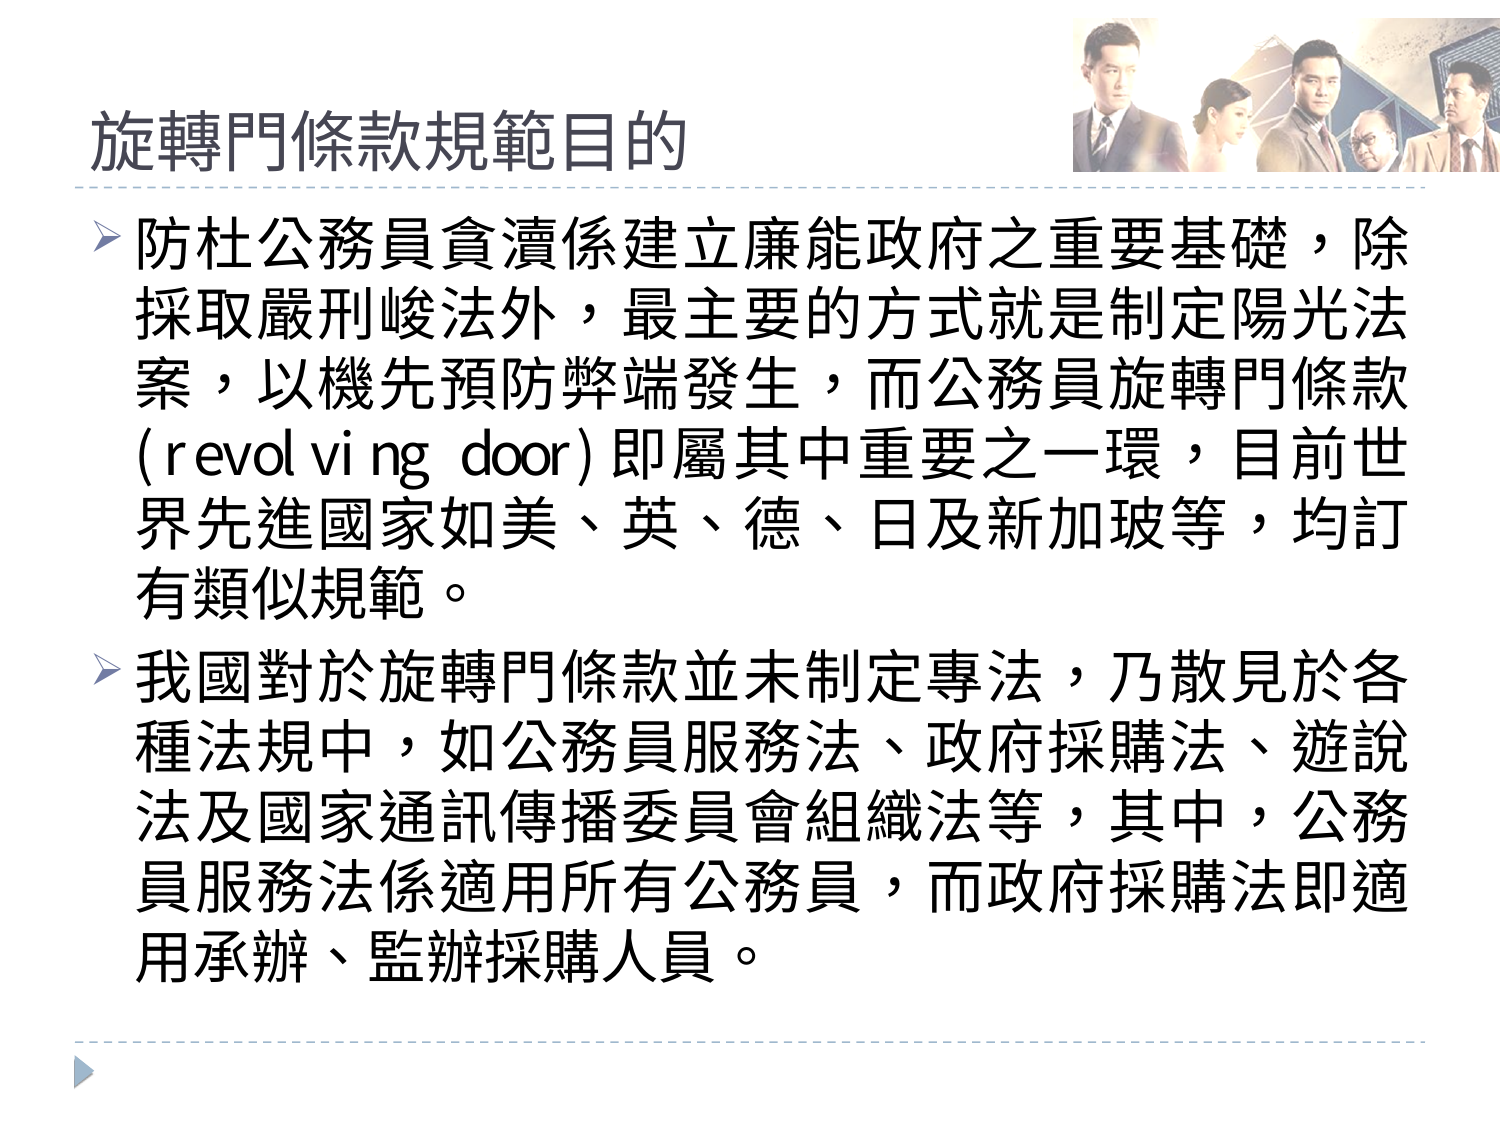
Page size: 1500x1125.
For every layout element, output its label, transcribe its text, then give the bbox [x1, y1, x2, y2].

list 防杜公務員貪瀆係建立廉能政府之重要基礎，除採取嚴刑峻法外，最主要的方式就是制定陽光法案，以機先預防弊端發生，而公務員旋轉門條款(revolving door)即屬其中重要之一環，目前世界先進國家如美、英、德、日及新加玻等，均訂有類似規範。 我國對於旋轉門條款並未制定專法，乃散見於各種法規中，如公務員服務法、政府採購法、遊說法及國家通訊傳播委員會組織法等，其中，公務員服務法係適用所有公務員，而政府採購法即適用承辦、監辦採購人員。 [75, 200, 1425, 1010]
title 旋轉門條款規範目的 [75, 24, 1425, 188]
picture [1073, 18, 1500, 172]
